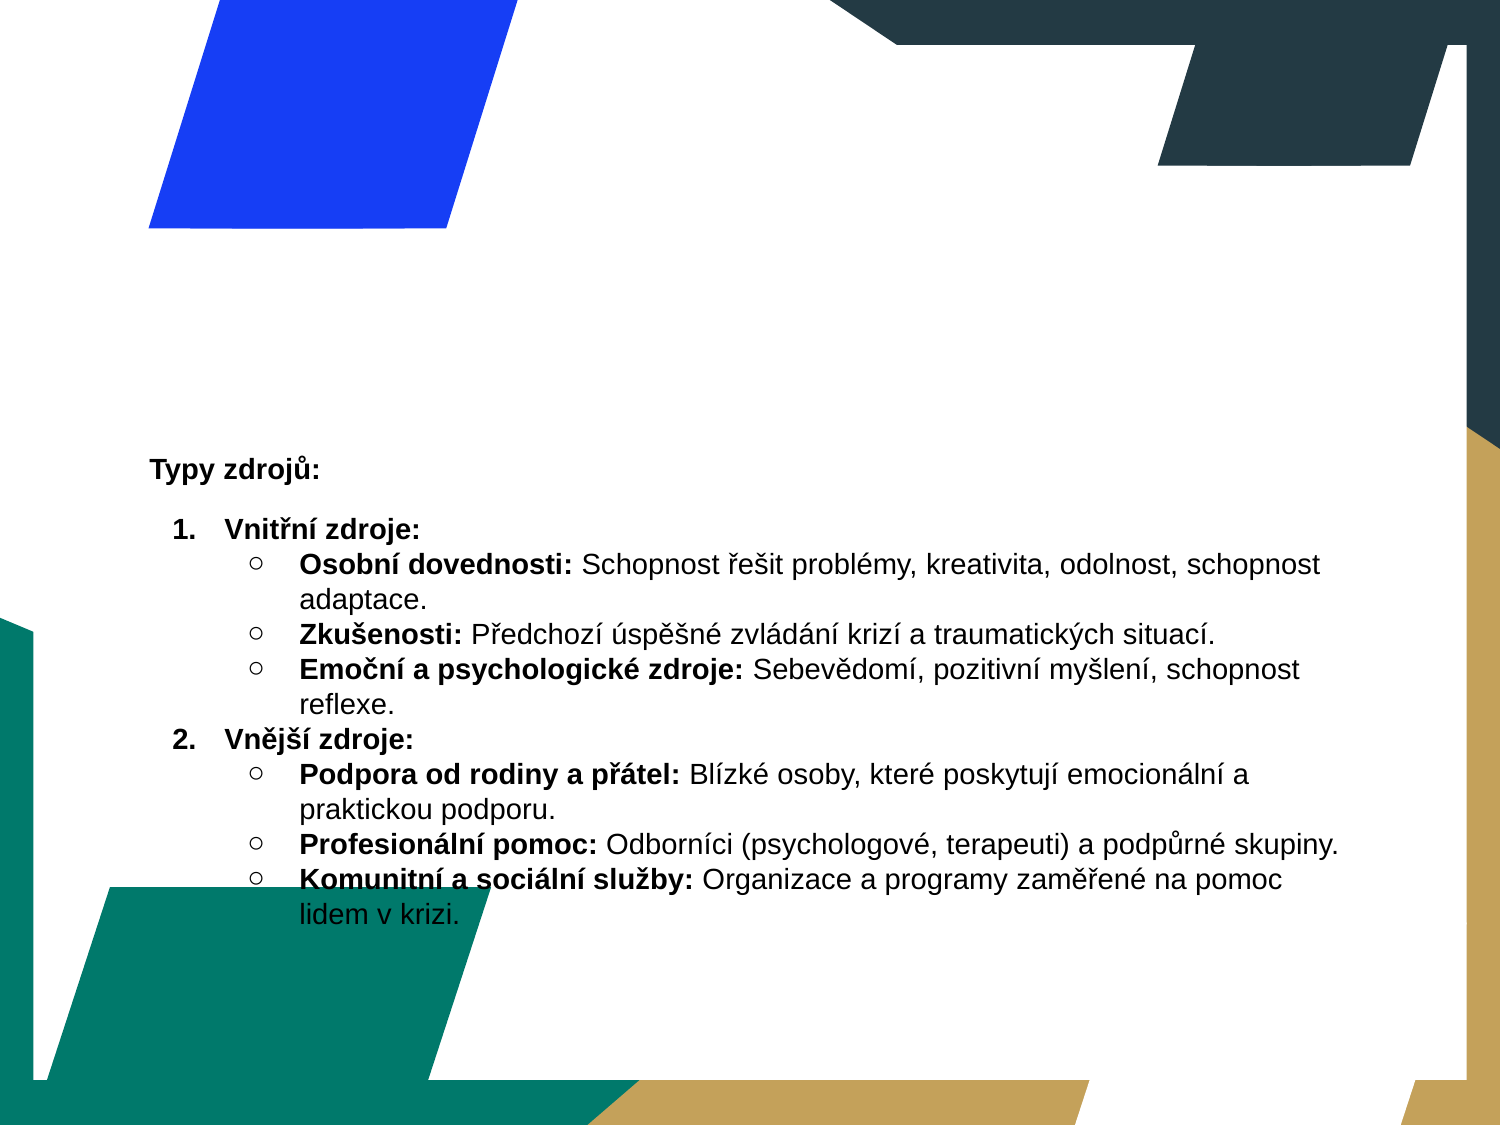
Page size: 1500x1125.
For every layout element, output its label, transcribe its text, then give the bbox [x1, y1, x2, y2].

list Typy zdrojů: Vnitřní zdroje: Osobní dovednosti: Schopnost řešit problémy, kreativita, odolnost, schopnost adaptace. Zkušenosti: Předchozí úspěšné zvládání krizí a traumatických situací. Emoční a psychologické zdroje: Sebevědomí, pozitivní myšlení, schopnost reflexe. Vnější zdroje: Podpora od rodiny a přátel: Blízké osoby, které poskytují emocionální a praktickou podporu. Profesionální pomoc: Odborníci (psychologové, terapeuti) a podpůrné skupiny. Komunitní a sociální služby: Organizace a programy zaměřené na pomoc lidem v krizi. [134, 435, 1366, 971]
title [134, 184, 1366, 394]
